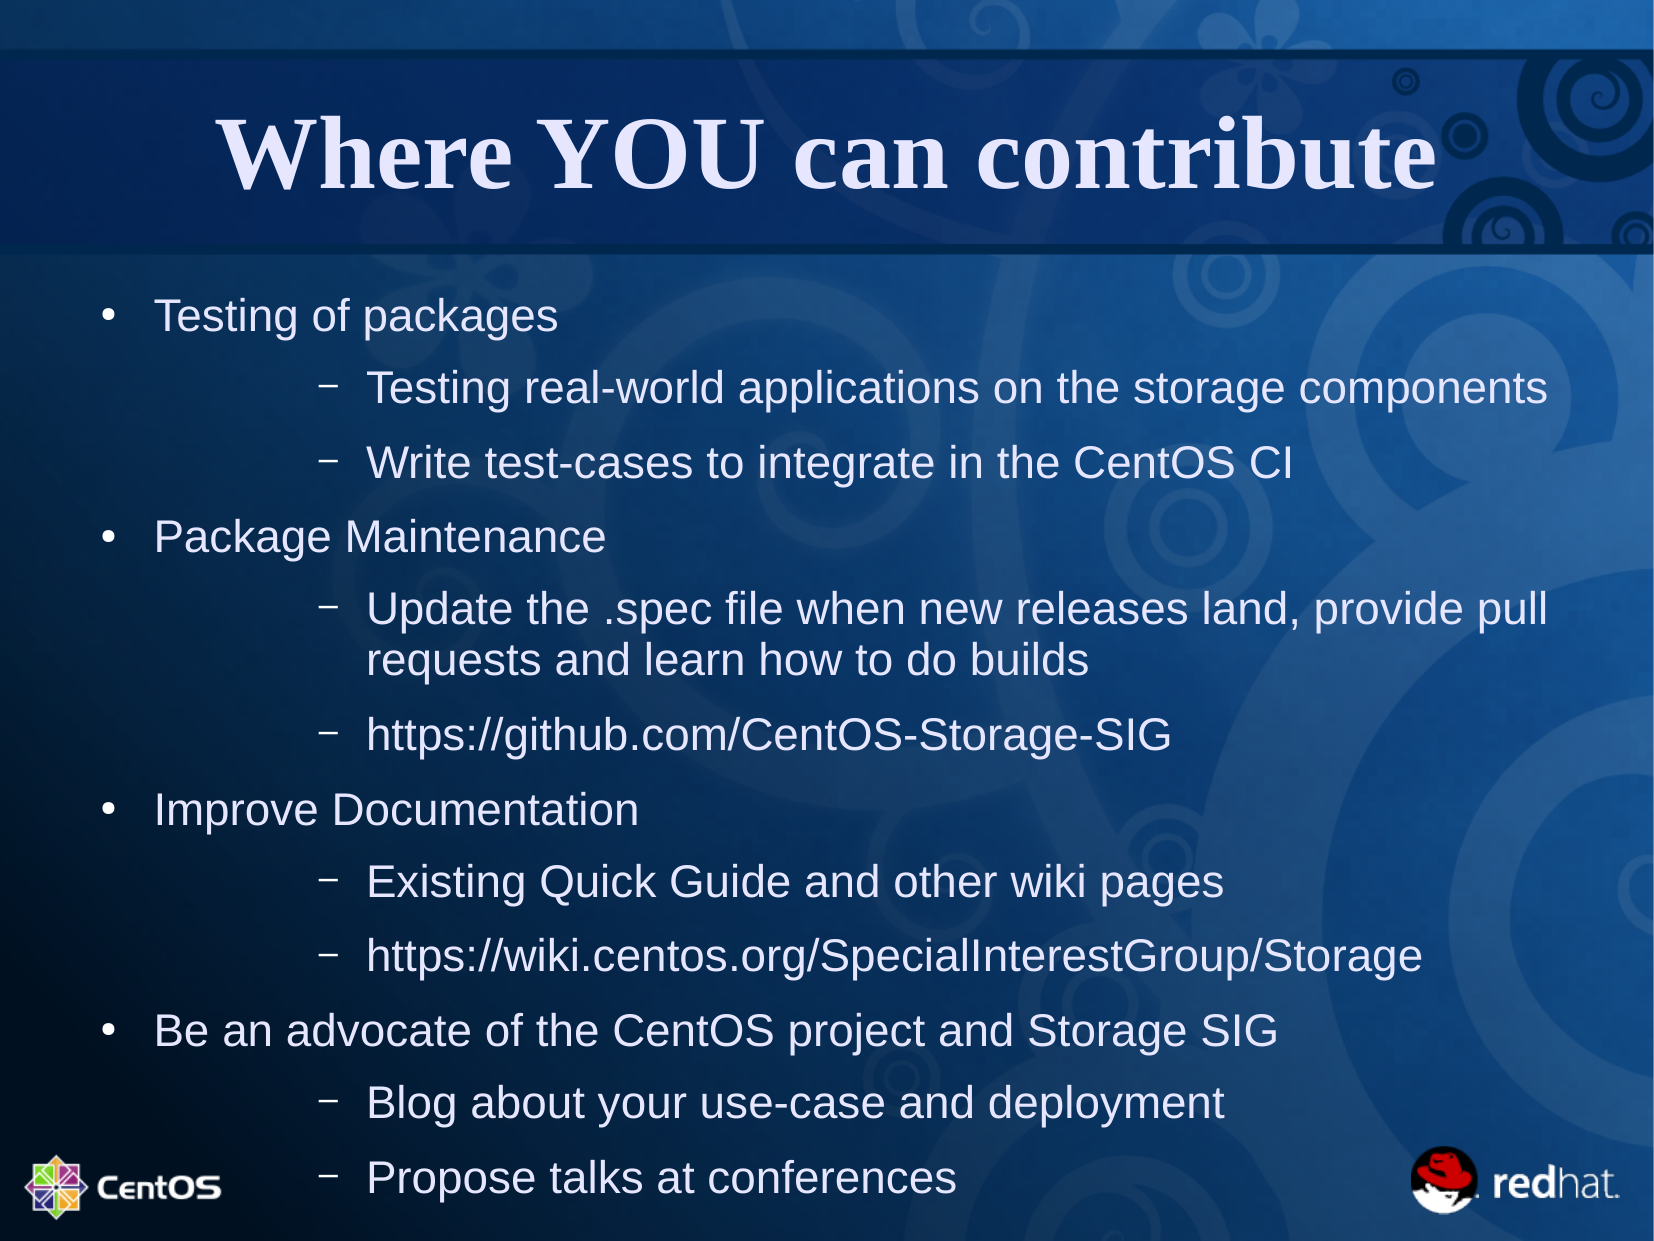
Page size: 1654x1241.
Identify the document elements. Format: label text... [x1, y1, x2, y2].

list Testing of packages Testing real-world applications on the storage components Write test-cases to integrate in the CentOS CI Package Maintenance Update the .spec file when new releases land, provide pull requests and learn how to do builds https://github.com/CentOS-Storage-SIG Improve Documentation Existing Quick Guide and other wiki pages https://wiki.centos.org/SpecialInterestGroup/Storage Be an advocate of the CentOS project and Storage SIG Blog about your use-case and deployment Propose talks at conferences [82, 290, 1571, 1093]
title Where YOU can contribute [82, 49, 1571, 257]
picture [0, 0, 1654, 1241]
